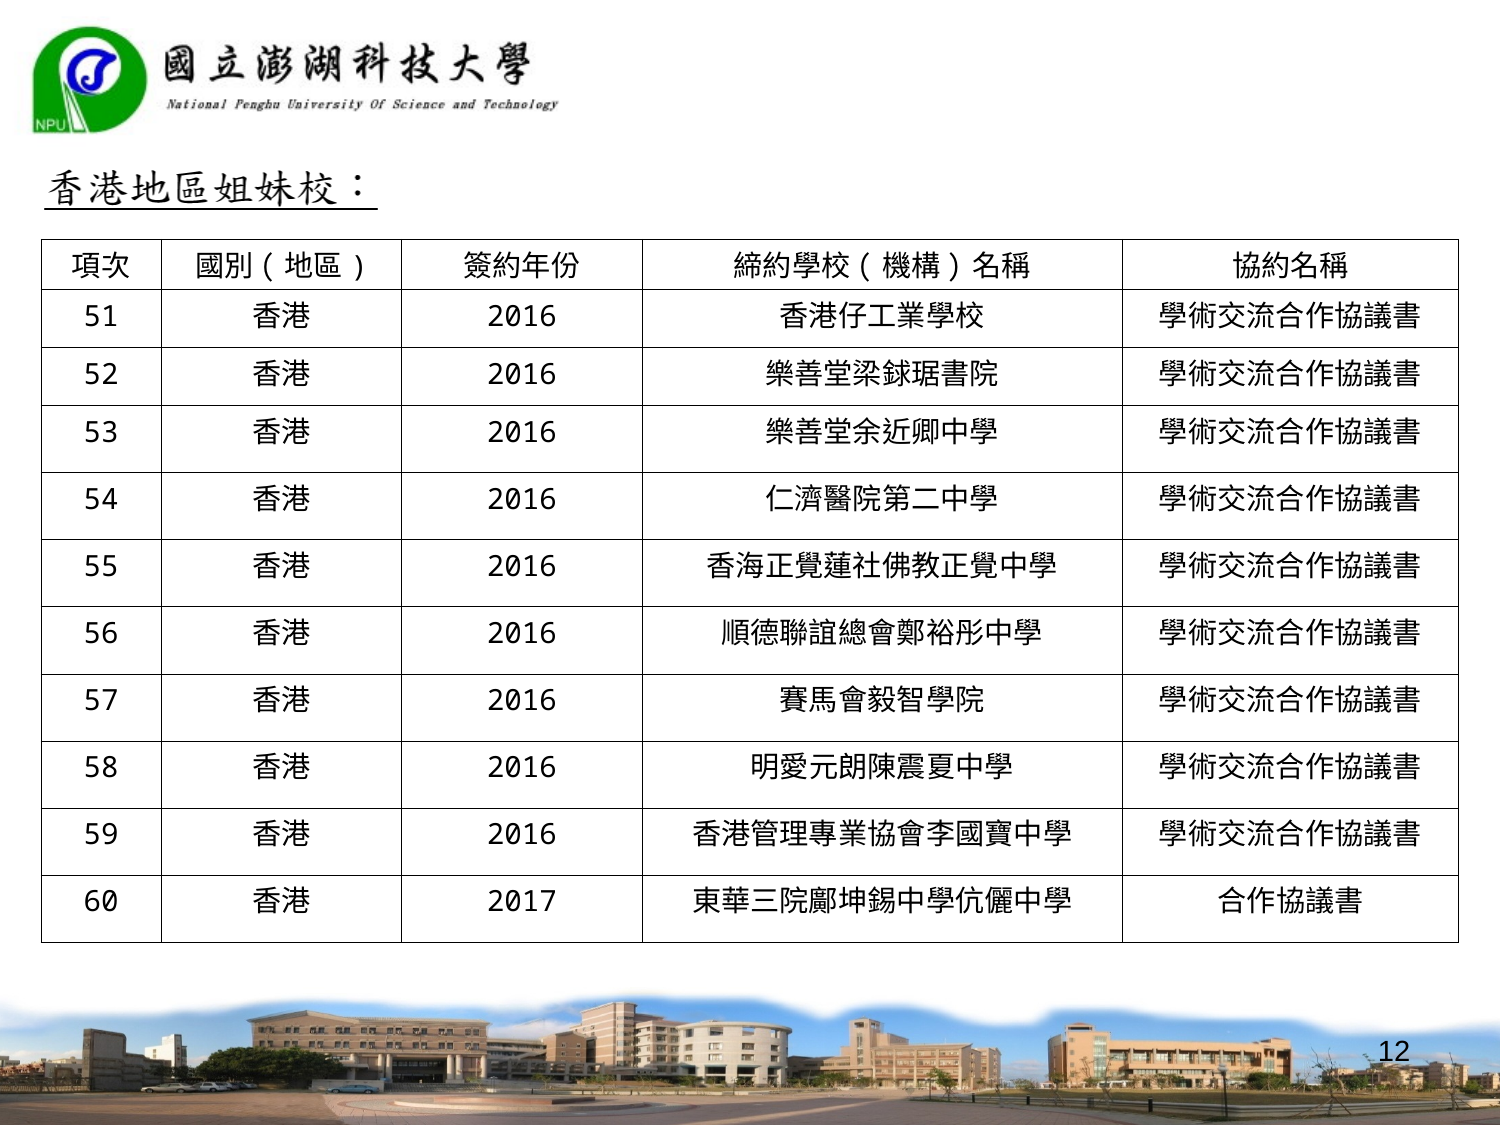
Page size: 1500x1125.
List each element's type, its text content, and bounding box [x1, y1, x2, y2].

table_cell 香港 [162, 675, 401, 741]
table_cell 51 [42, 290, 161, 347]
table_cell 順德聯誼總會鄭裕彤中學 [643, 607, 1122, 674]
table_cell 香港 [162, 876, 401, 942]
table_cell 學術交流合作協議書 [1123, 742, 1458, 808]
table_cell 2016 [402, 607, 642, 674]
table_cell 東華三院鄺坤錫中學伉儷中學 [643, 876, 1122, 942]
table_cell 香港 [162, 742, 401, 808]
table_cell 2016 [402, 742, 642, 808]
table_cell 香港 [162, 809, 401, 875]
table_cell 學術交流合作協議書 [1123, 406, 1458, 472]
table_cell 香港 [162, 406, 401, 472]
table_cell 賽馬會毅智學院 [643, 675, 1122, 741]
table_cell 香港 [162, 348, 401, 405]
table_cell 2016 [402, 406, 642, 472]
table_cell 學術交流合作協議書 [1123, 675, 1458, 741]
table_cell 2016 [402, 348, 642, 405]
table_cell 2016 [402, 675, 642, 741]
table_cell 學術交流合作協議書 [1123, 348, 1458, 405]
table_cell 59 [42, 809, 161, 875]
table_cell 52 [42, 348, 161, 405]
table_cell 2016 [402, 809, 642, 875]
table_header 國別(地區) [162, 240, 401, 289]
table_cell 學術交流合作協議書 [1123, 809, 1458, 875]
table_cell 54 [42, 473, 161, 539]
table_cell 香港 [162, 290, 401, 347]
table_cell 2016 [402, 473, 642, 539]
table_cell 香海正覺蓮社佛教正覺中學 [643, 540, 1122, 606]
table_cell 香港管理專業協會李國寶中學 [643, 809, 1122, 875]
table_cell 學術交流合作協議書 [1123, 540, 1458, 606]
table_cell 樂善堂余近卿中學 [643, 406, 1122, 472]
table_header 協約名稱 [1123, 240, 1458, 289]
picture [0, 0, 1500, 1125]
table_cell 55 [42, 540, 161, 606]
table_cell 學術交流合作協議書 [1123, 607, 1458, 674]
table_cell 53 [42, 406, 161, 472]
table_cell 60 [42, 876, 161, 942]
table_cell 學術交流合作協議書 [1123, 473, 1458, 539]
text_box <編號> [1074, 1024, 1426, 1103]
table_cell 2017 [402, 876, 642, 942]
table_cell 仁濟醫院第二中學 [643, 473, 1122, 539]
table_cell 57 [42, 675, 161, 741]
table_cell 樂善堂梁銶琚書院 [643, 348, 1122, 405]
table_header 項次 [42, 240, 161, 289]
table_cell 明愛元朗陳震夏中學 [643, 742, 1122, 808]
table_cell 2016 [402, 290, 642, 347]
table_cell 香港仔工業學校 [643, 290, 1122, 347]
table_cell 58 [42, 742, 161, 808]
table_cell 香港 [162, 540, 401, 606]
table_cell 學術交流合作協議書 [1123, 290, 1458, 347]
table_header 締約學校(機構)名稱 [643, 240, 1122, 289]
table_cell 合作協議書 [1123, 876, 1458, 942]
table_header 簽約年份 [402, 240, 642, 289]
table_cell 香港 [162, 473, 401, 539]
table_cell 2016 [402, 540, 642, 606]
table_cell 56 [42, 607, 161, 674]
table_cell 香港 [162, 607, 401, 674]
